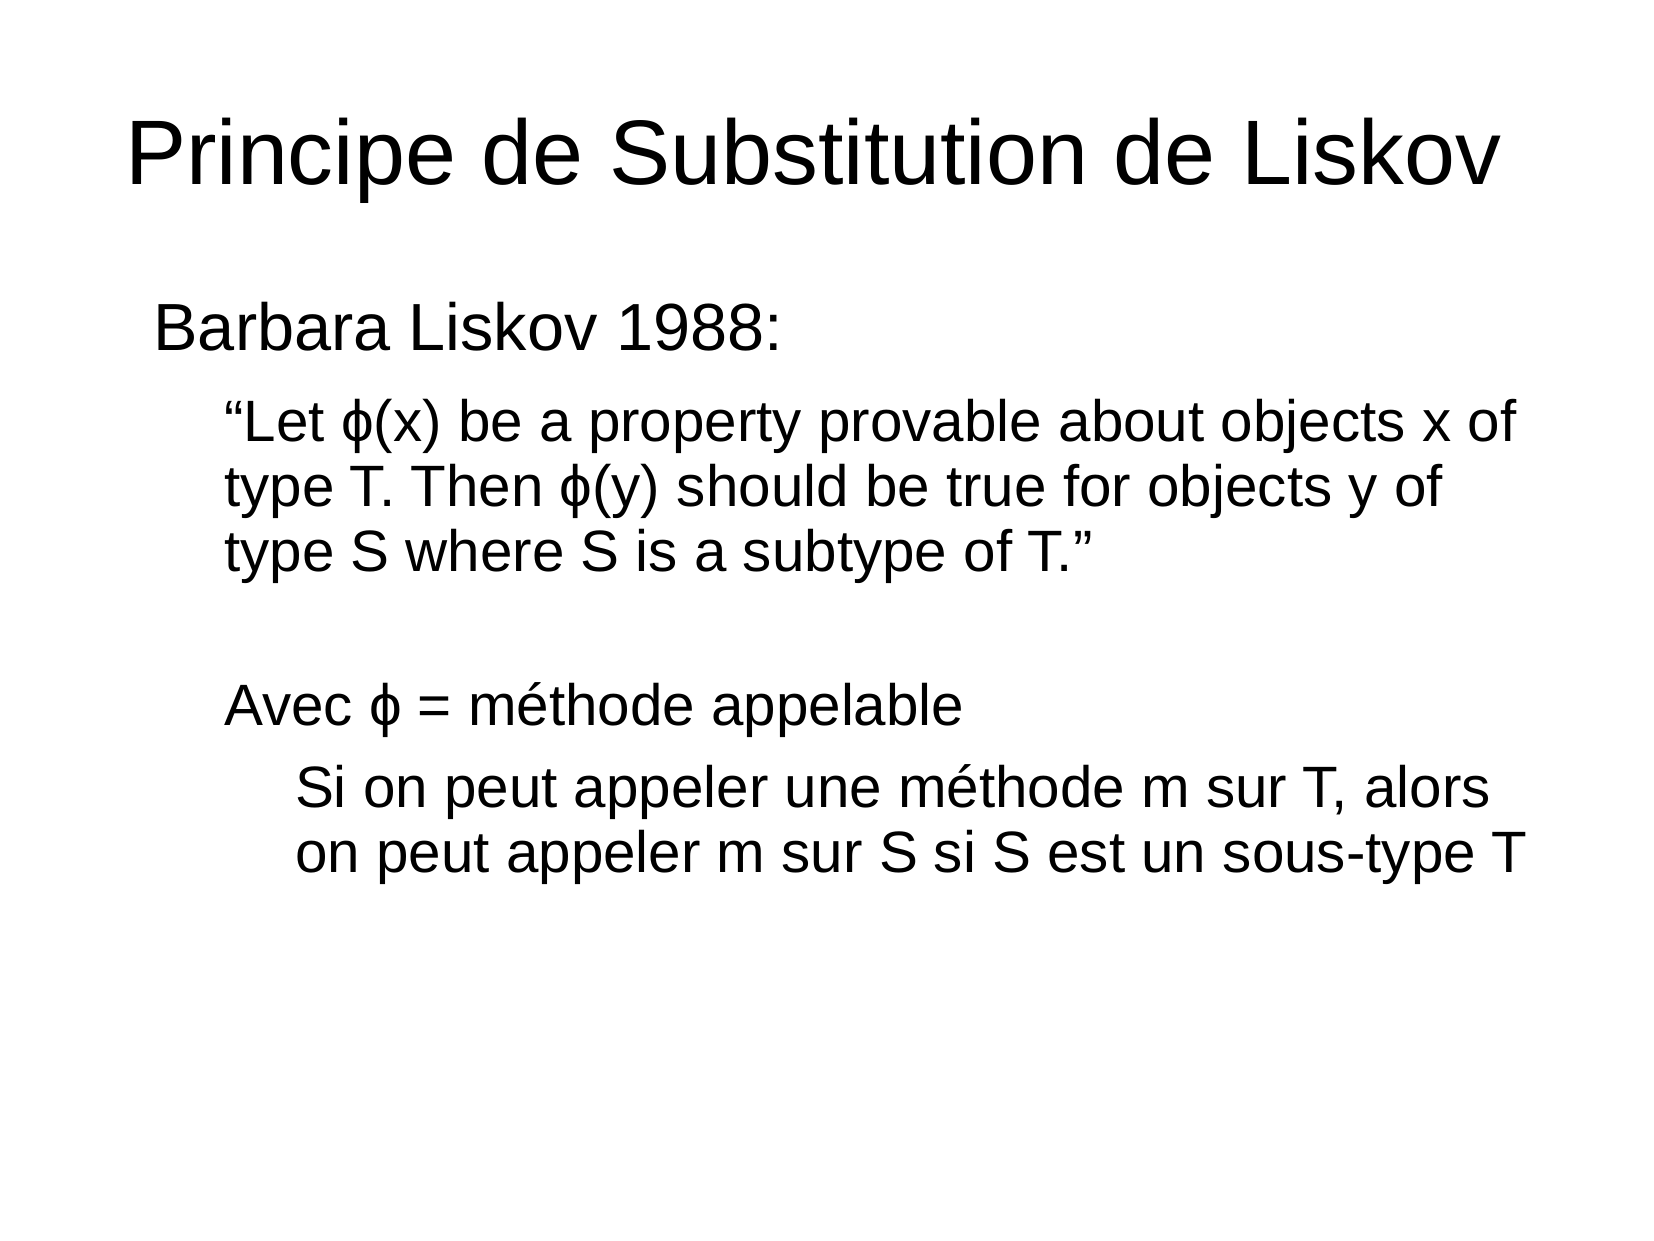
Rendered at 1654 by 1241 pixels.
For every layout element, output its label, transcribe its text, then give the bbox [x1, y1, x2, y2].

title Principe de Substitution de Liskov [82, 49, 1571, 257]
list Barbara Liskov 1988: “Let ϕ(x) be a property provable about objects x of type T. Then ϕ(y) should be true for objects y of type S where S is a subtype of T.” Avec ϕ = méthode appelable Si on peut appeler une méthode m sur T, alors on peut appeler m sur S si S est un sous-type T [82, 290, 1571, 1111]
